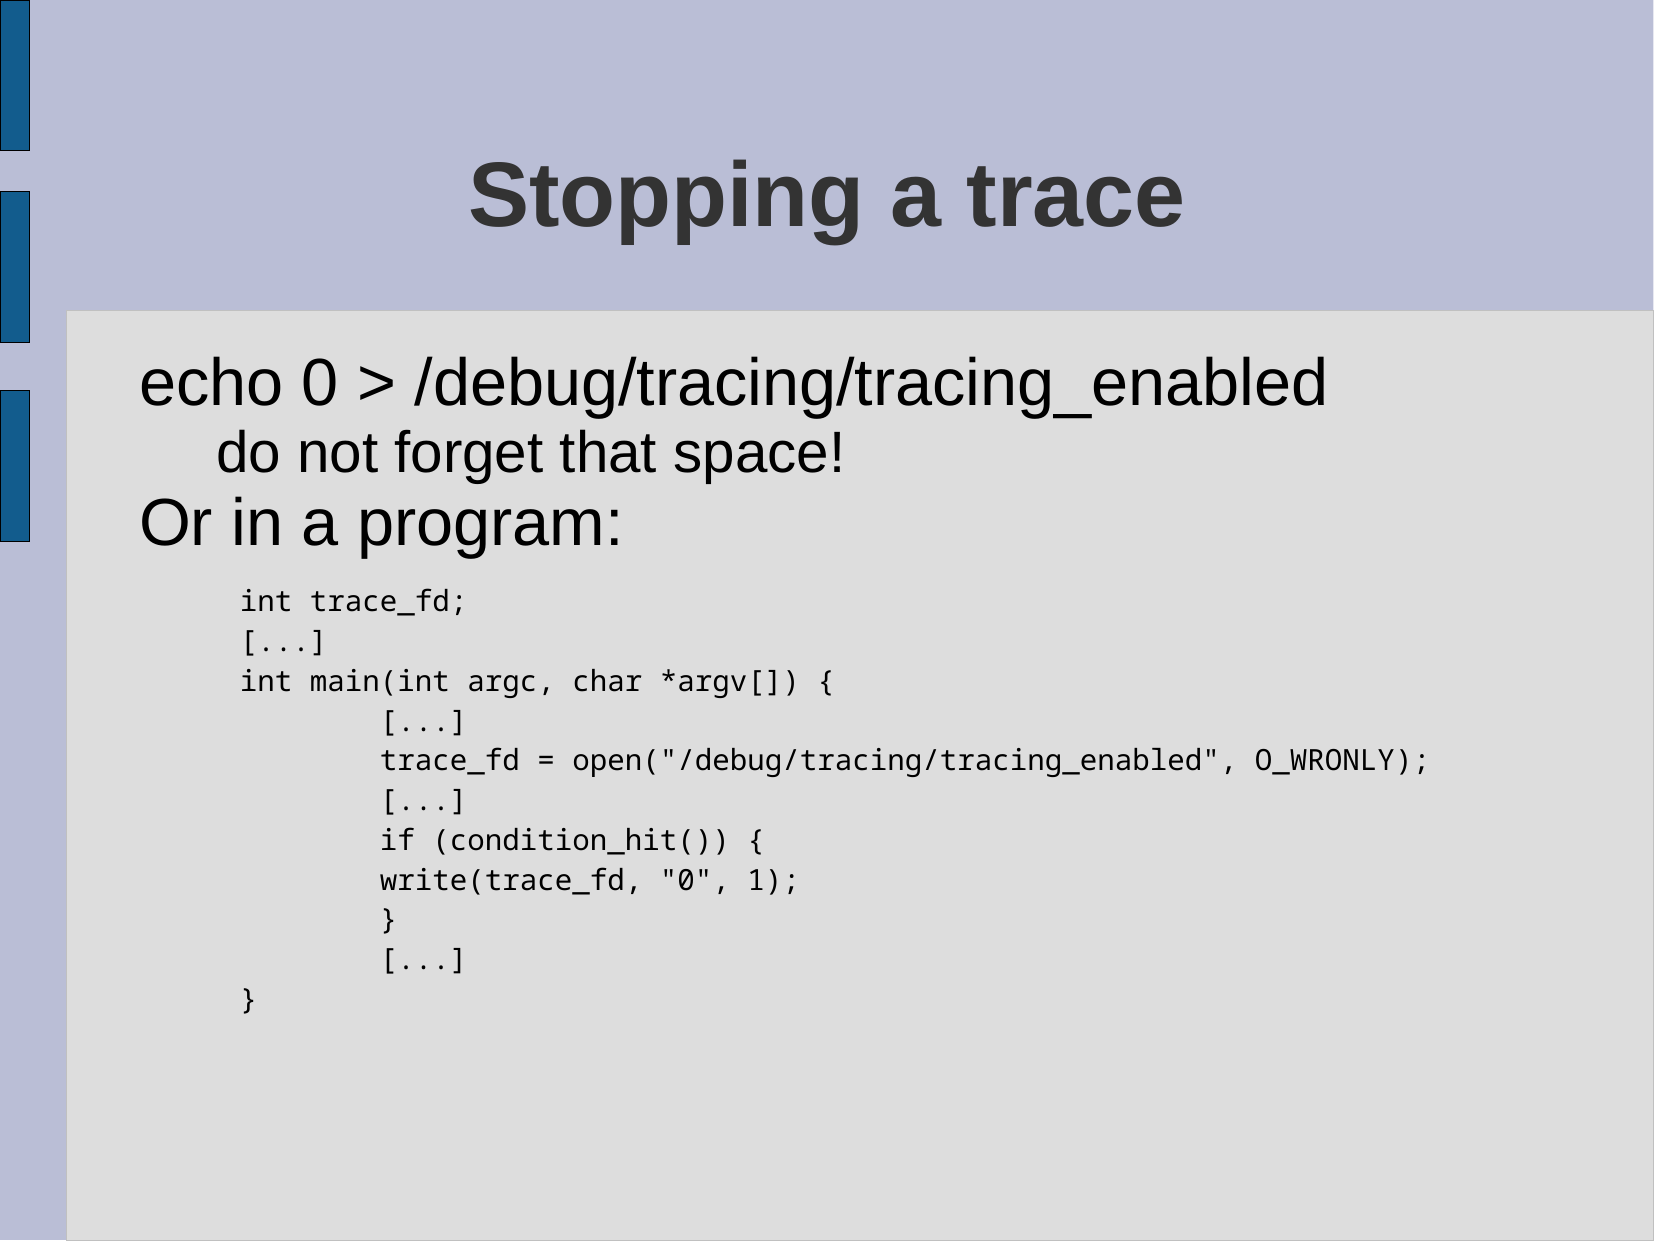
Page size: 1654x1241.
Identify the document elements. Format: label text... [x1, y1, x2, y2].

text_box int trace_fd; [...] int main(int argc, char *argv[]) { [...] trace_fd = open("/debug/tracing/tracing_enabled", O_WRONLY); [...] if (condition_hit()) { write(trace_fd, "0", 1); } [...] } [225, 573, 1501, 1051]
title Stopping a trace [121, 98, 1534, 291]
list echo 0 > /debug/tracing/tracing_enabled do not forget that space! Or in a program: [121, 344, 1534, 1112]
